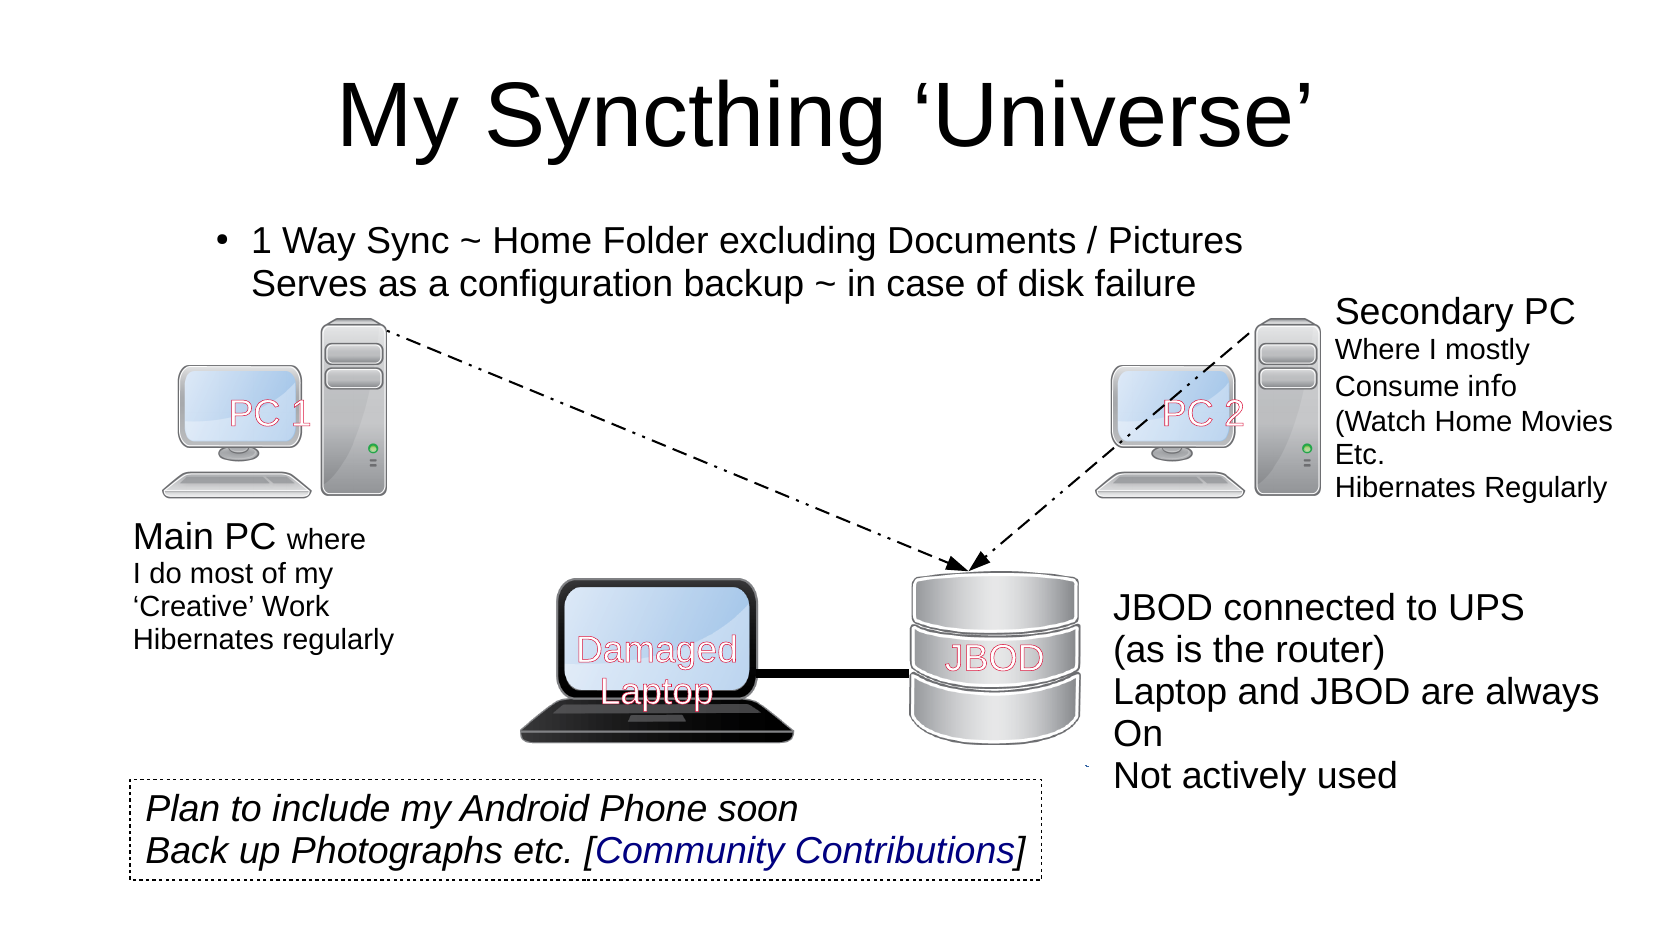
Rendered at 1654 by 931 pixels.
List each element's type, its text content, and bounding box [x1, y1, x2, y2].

text_box Secondary PC Where I mostly Consume info (Watch Home Movies Etc. Hibernates Regularly [1320, 283, 1642, 509]
picture [1086, 318, 1320, 507]
text_box 1 Way Sync ~ Home Folder excluding Documents / Pictures Serves as a configuration backup ~ in case of disk failure [200, 212, 1259, 312]
picture [909, 571, 1081, 745]
picture [153, 318, 387, 507]
text_box Plan to include my Android Phone soon Back up Photographs etc. [Community Contributions] [129, 779, 1042, 880]
text_box JBOD connected to UPS (as is the router) Laptop and JBOD are always On Not actively used [1098, 578, 1615, 804]
title My Syncthing ‘Universe’ [82, 37, 1571, 193]
text_box Main PC where I do most of my ‘Creative’ Work Hibernates regularly [118, 507, 410, 664]
picture [507, 566, 806, 774]
